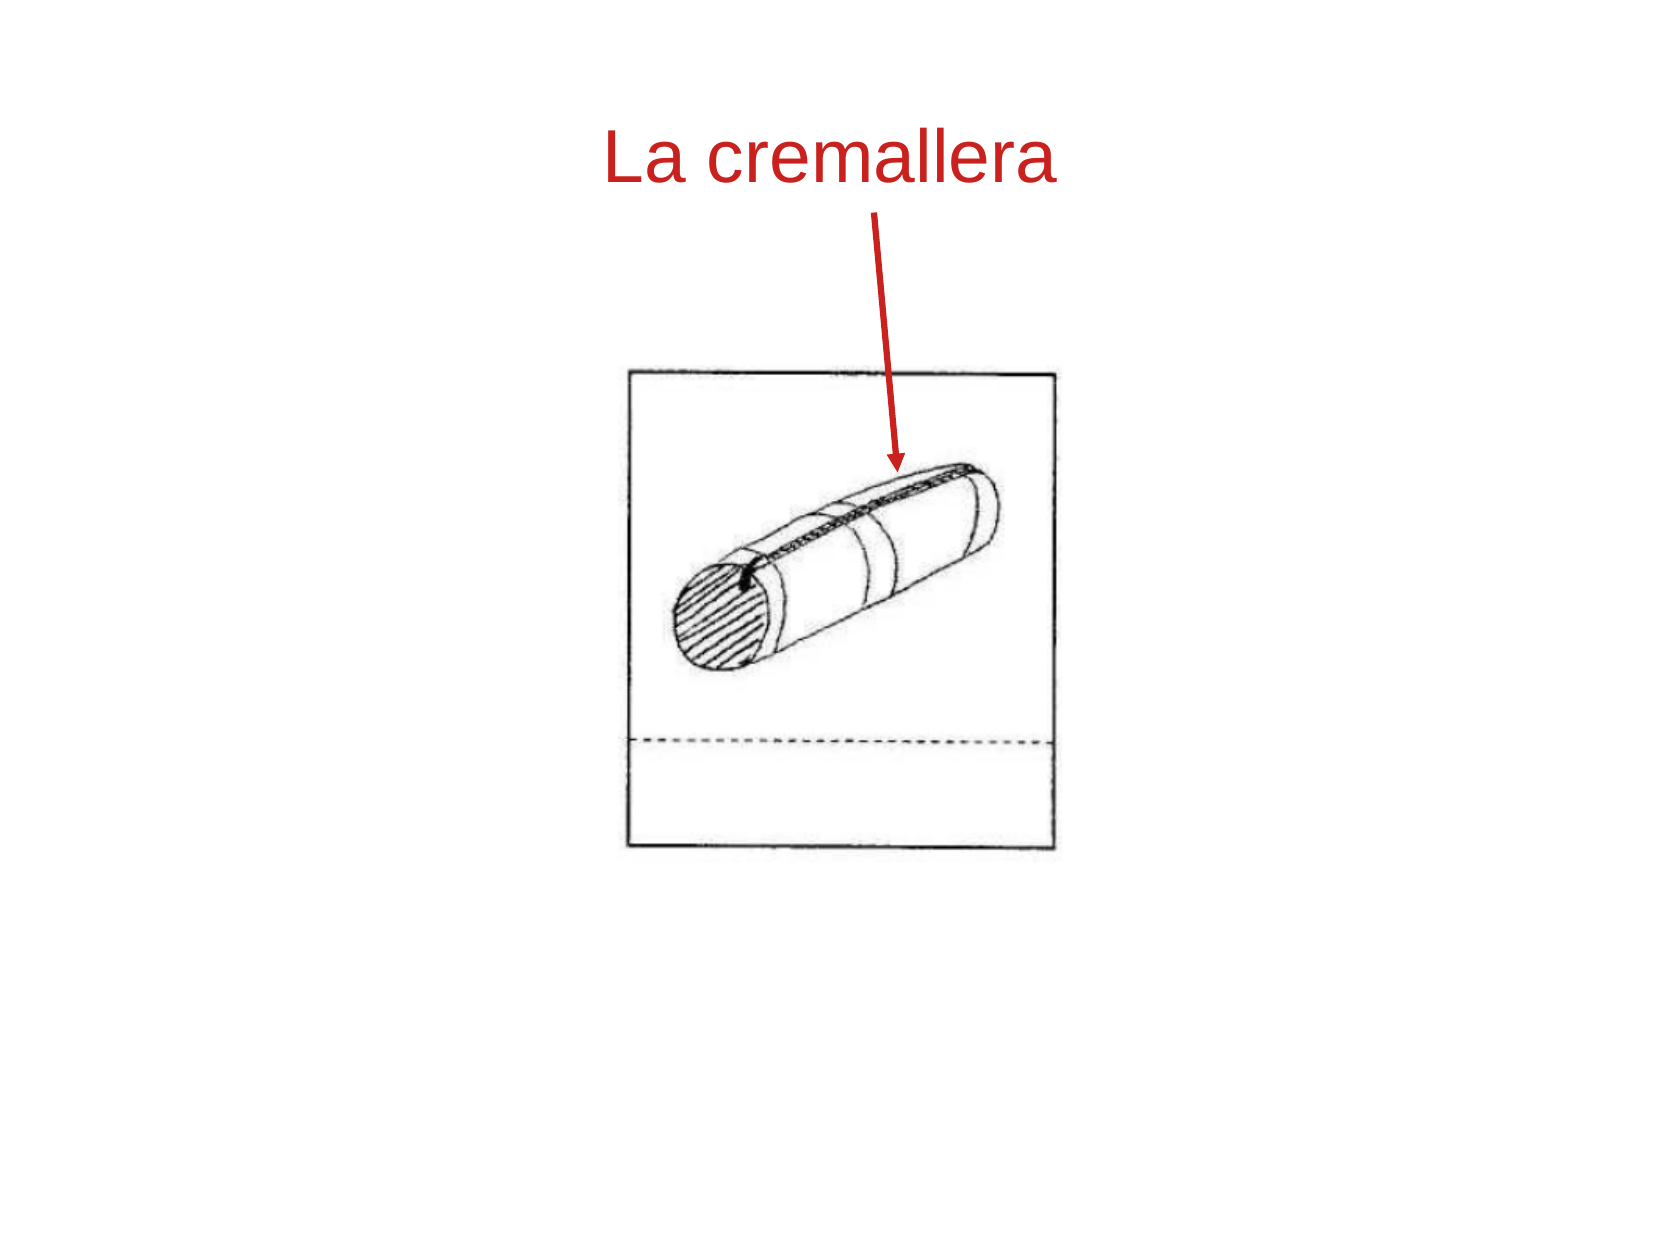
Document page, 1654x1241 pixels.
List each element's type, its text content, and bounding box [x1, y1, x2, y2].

text_box La cremallera [289, 49, 1371, 257]
picture [598, 353, 1077, 897]
